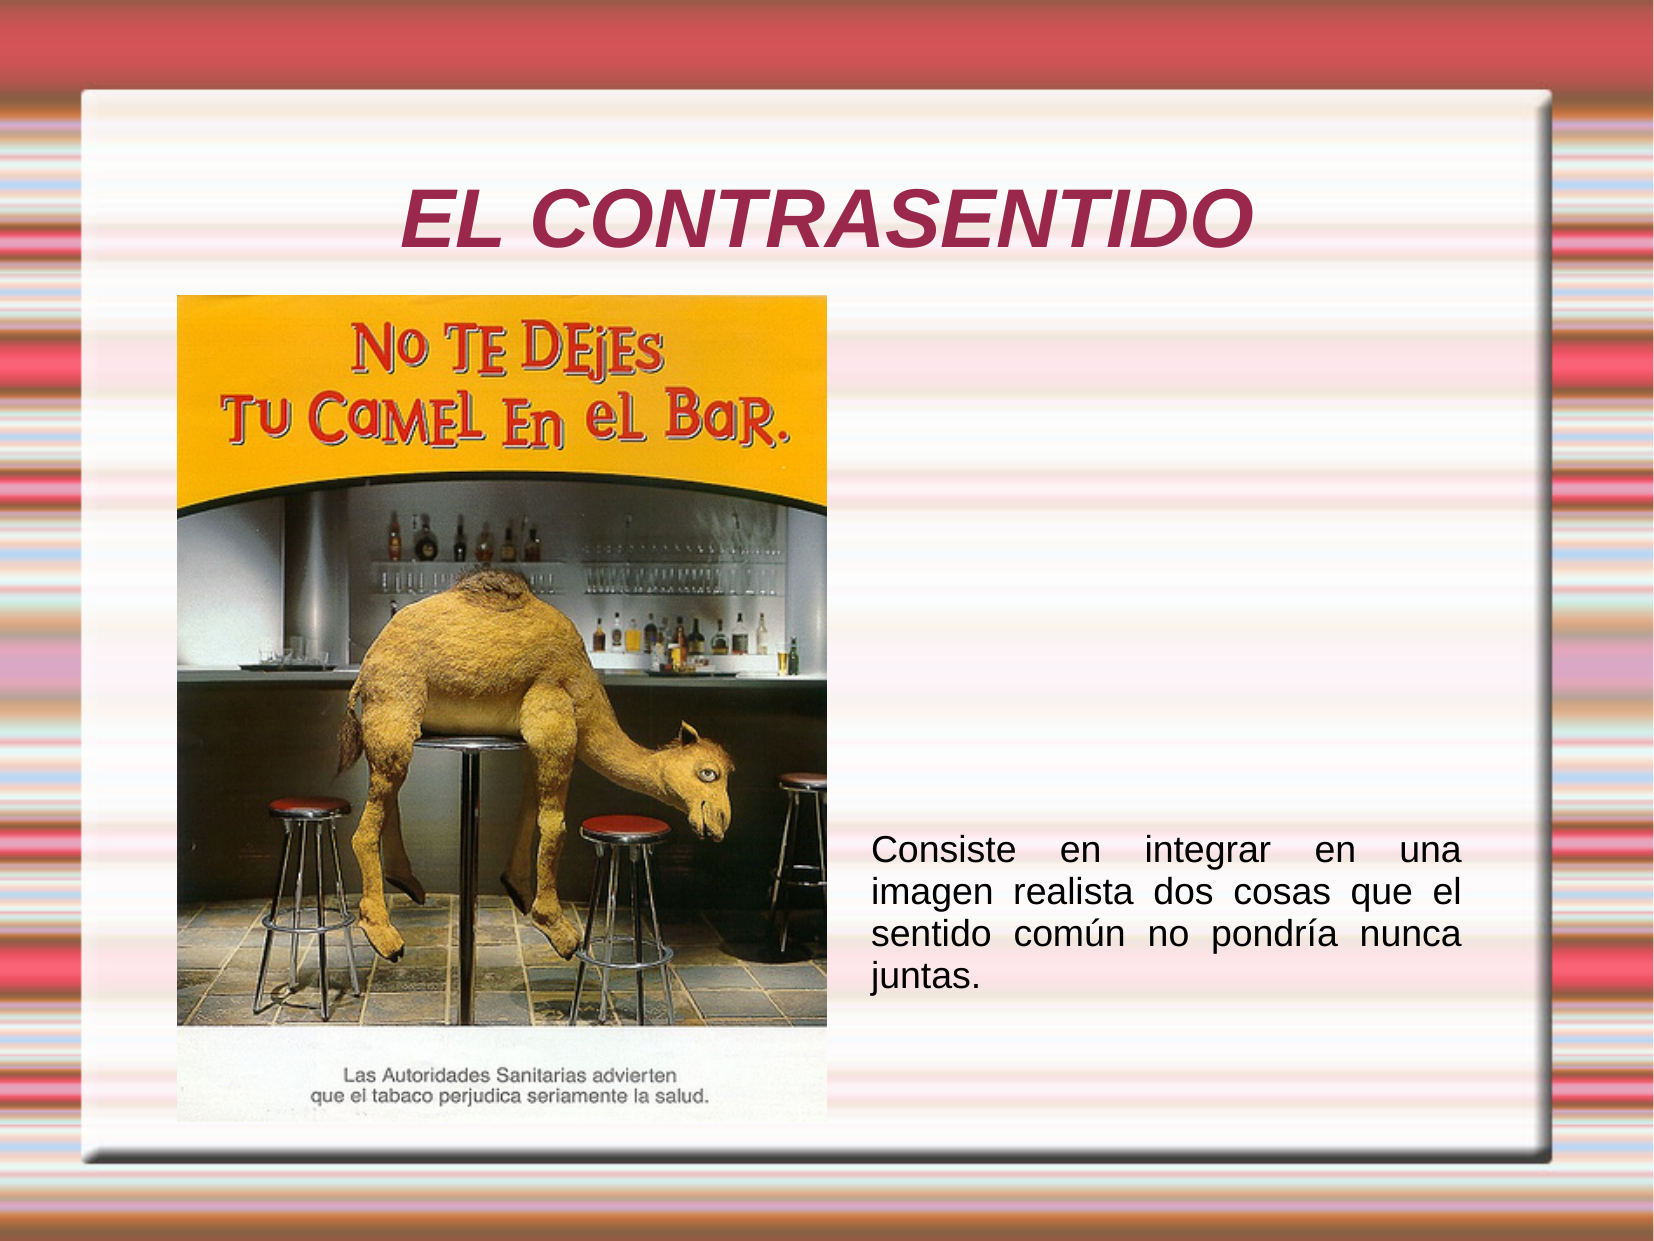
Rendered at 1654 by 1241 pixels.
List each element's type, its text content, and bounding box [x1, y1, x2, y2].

text_box Consiste en integrar en una imagen realista dos cosas que el sentido común no pondría nunca juntas. [856, 820, 1477, 1004]
picture [0, 0, 1654, 1241]
title EL CONTRASENTIDO [121, 122, 1534, 315]
